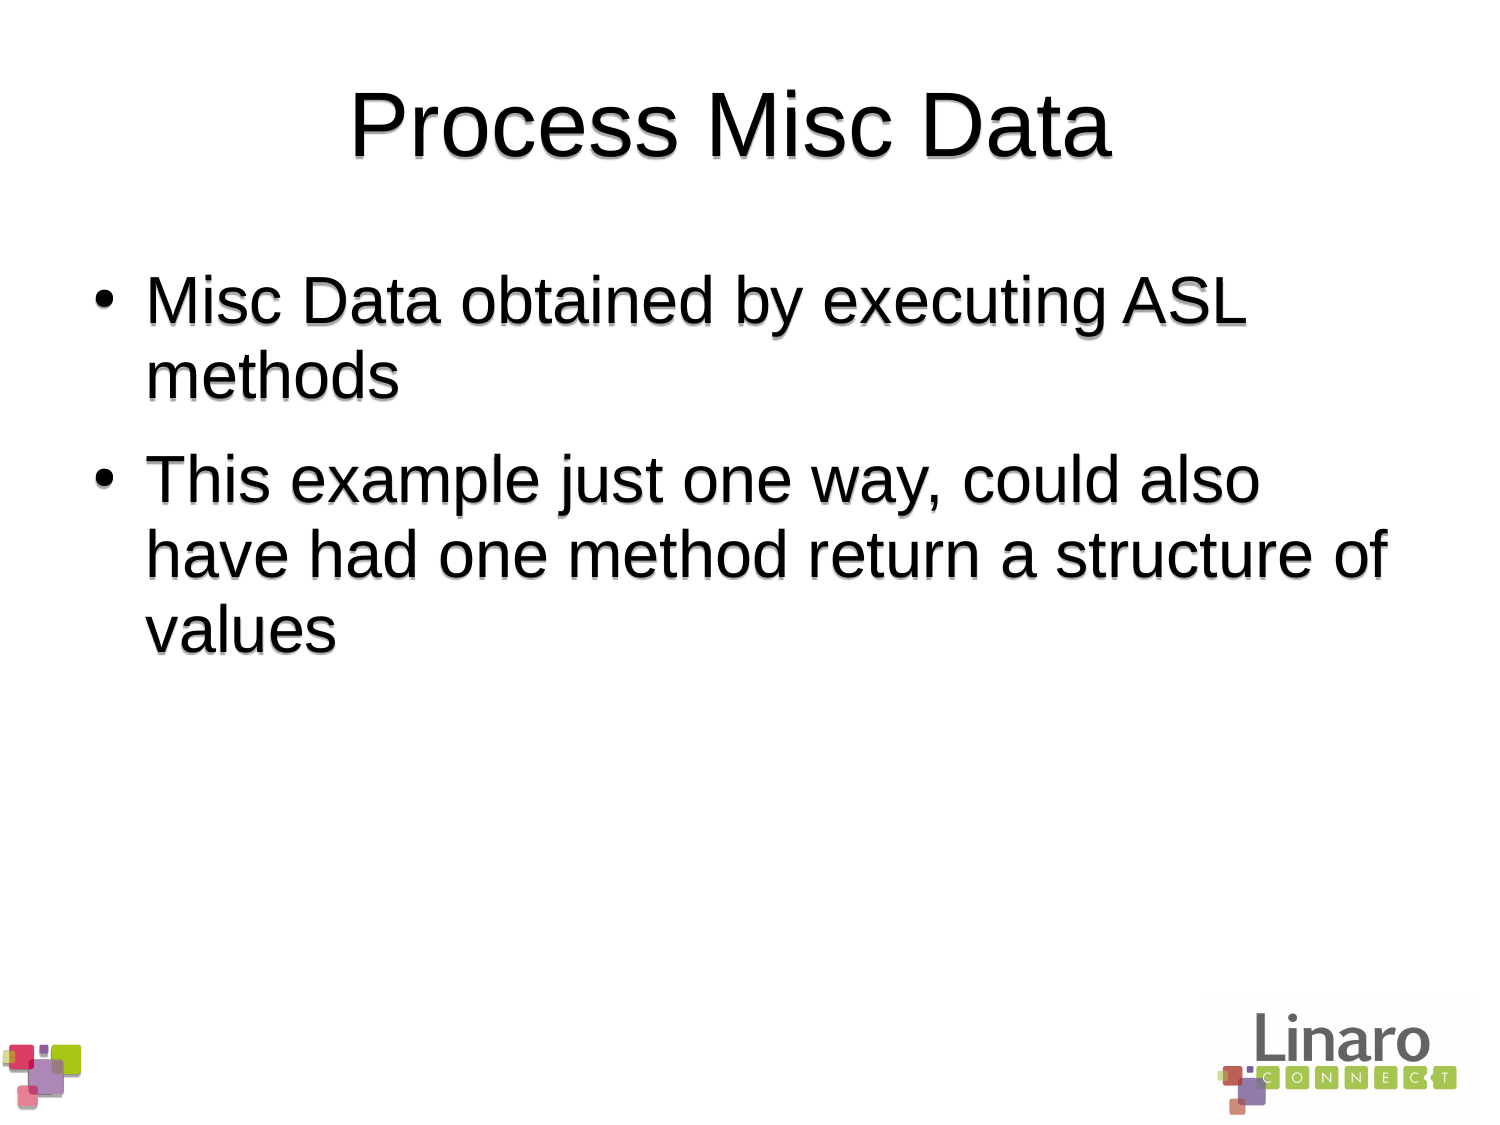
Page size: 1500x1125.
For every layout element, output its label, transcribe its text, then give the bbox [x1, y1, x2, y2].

picture [0, 1041, 84, 1125]
list Misc Data obtained by executing ASL methods This example just one way, could also have had one method return a structure of values [75, 263, 1425, 916]
title Process Misc Data [56, 27, 1407, 223]
picture [1205, 995, 1475, 1125]
